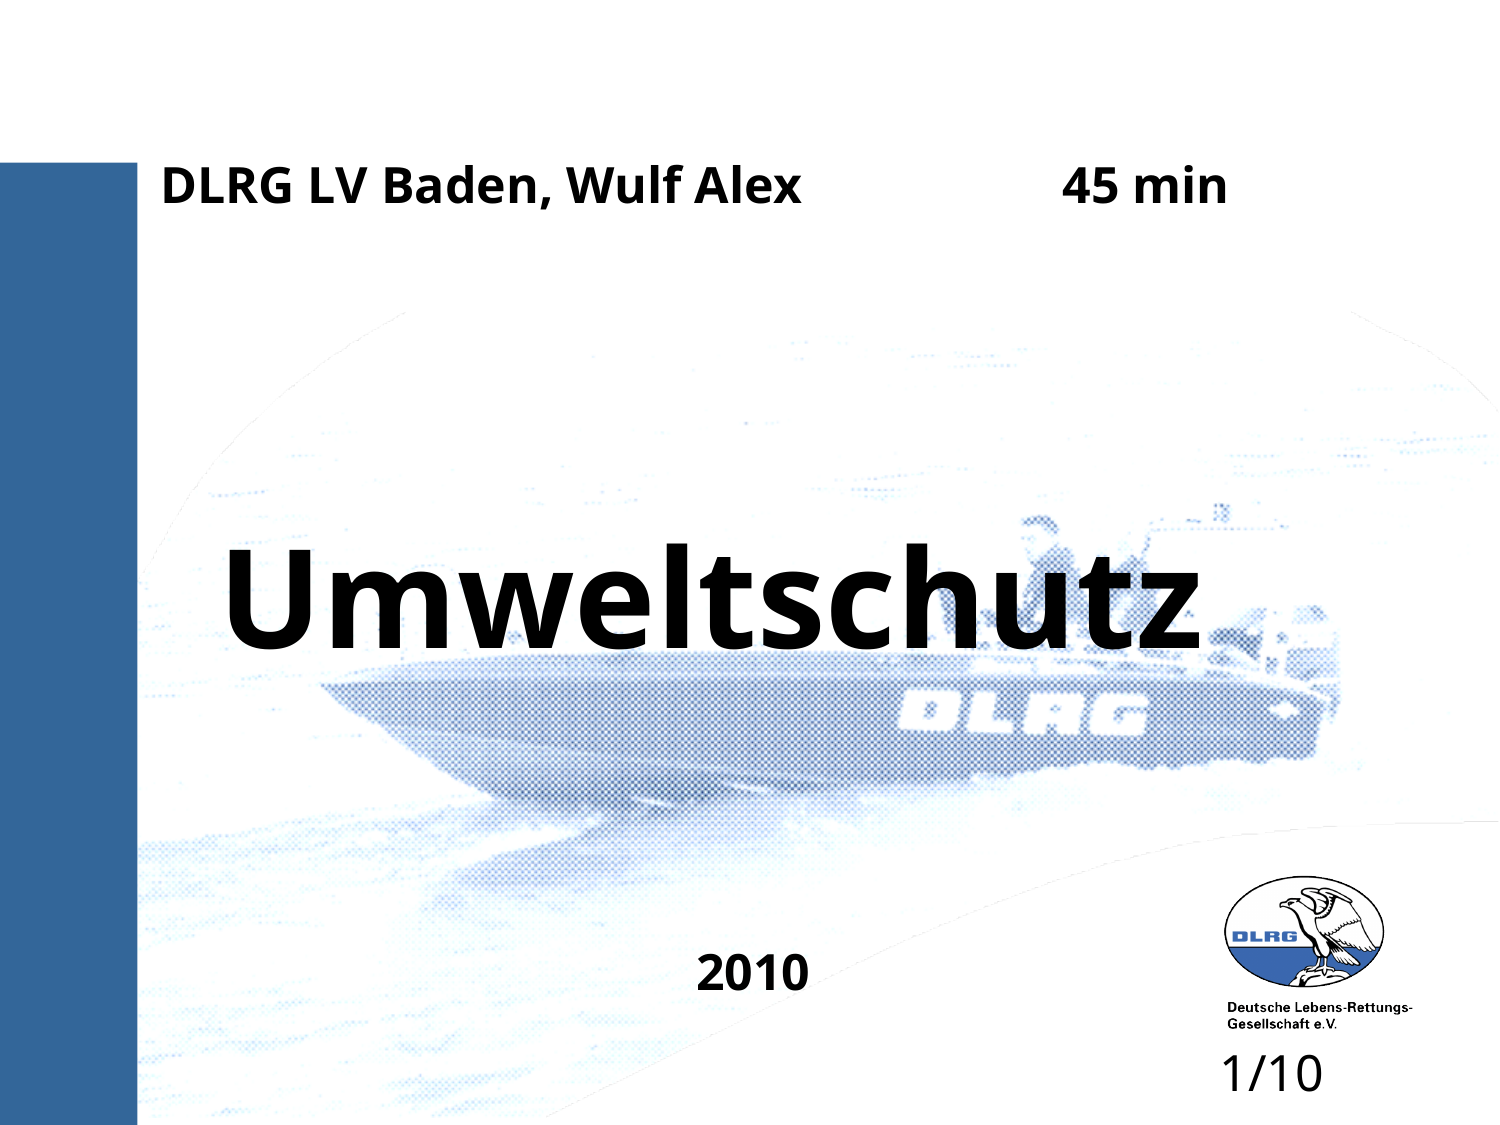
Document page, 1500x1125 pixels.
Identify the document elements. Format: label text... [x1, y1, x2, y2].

text_box DLRG LV Baden, Wulf Alex 45 min [145, 162, 1446, 237]
text_box 2010 [681, 949, 851, 1007]
picture [138, 311, 1499, 1118]
title Umweltschutz [203, 498, 1349, 689]
text_box <Nummer>/10 [1243, 1045, 1489, 1116]
